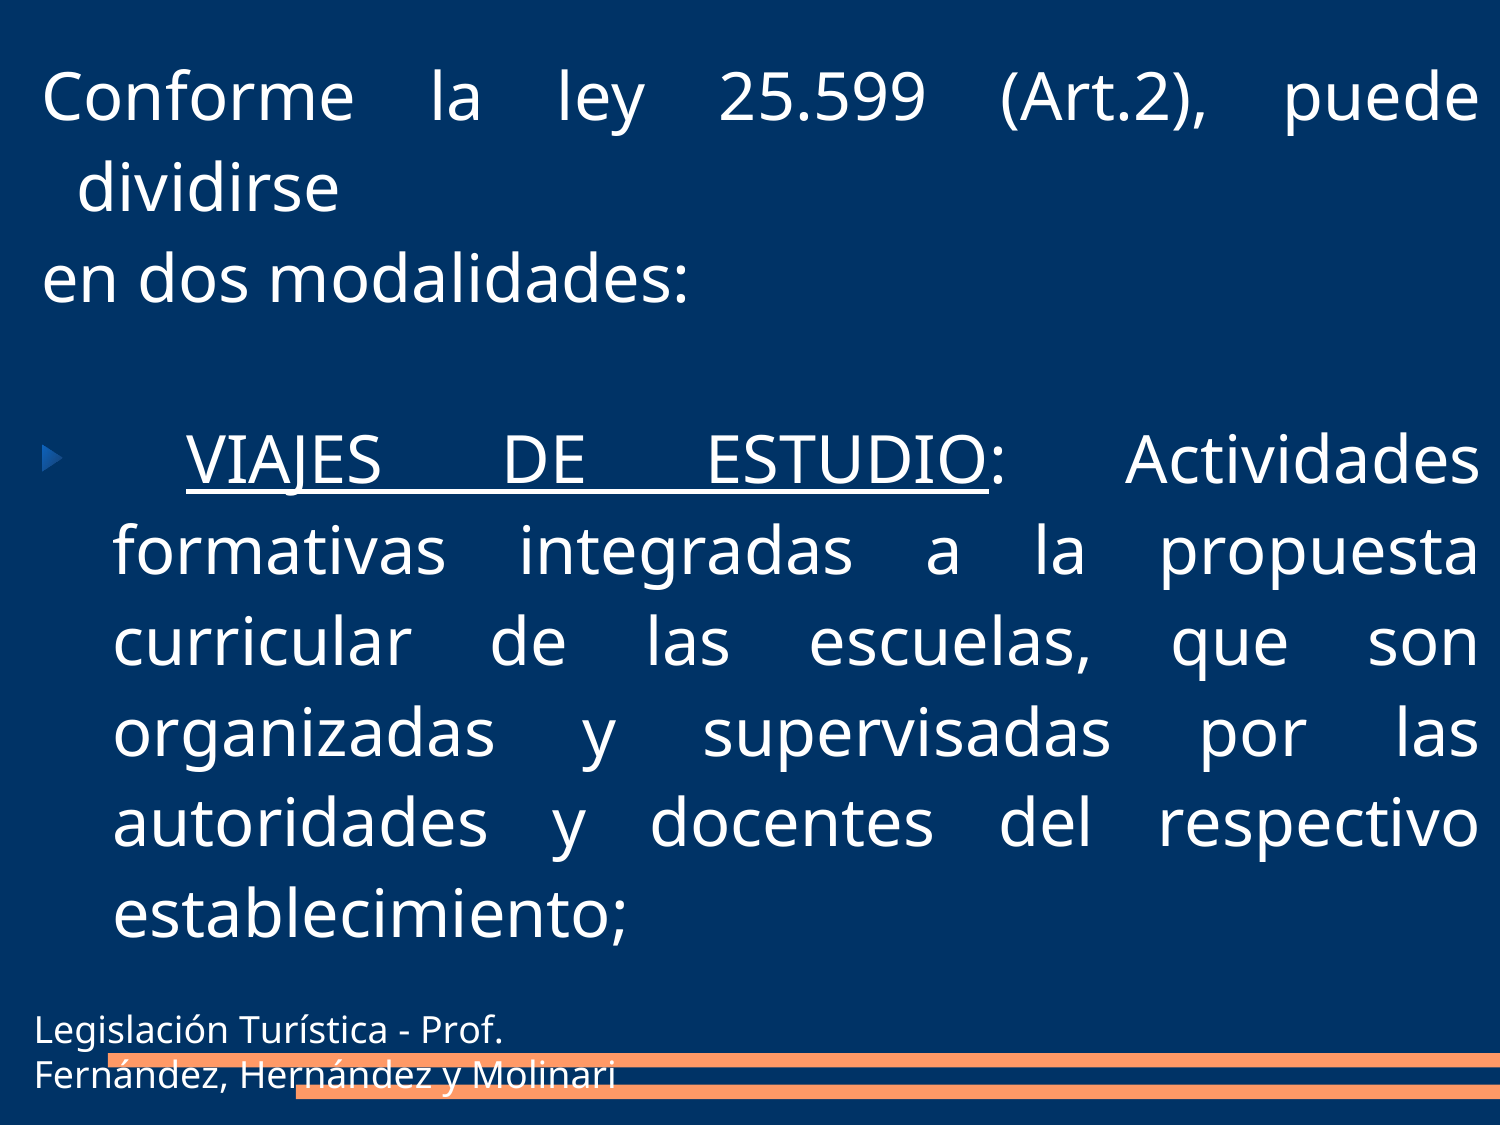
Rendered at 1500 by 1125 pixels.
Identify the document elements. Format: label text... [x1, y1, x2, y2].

footer Legislación Turística - Prof. Fernández, Hernández y Molinari [18, 998, 718, 1048]
subtitle Conforme la ley 25.599 (Art.2), puede dividirse en dos modalidades: VIAJES DE ESTUDIO: Actividades formativas integradas a la propuesta curricular de las escuelas, que son organizadas y supervisadas por las autoridades y docentes del respectivo establecimiento; [41, 70, 1483, 1027]
